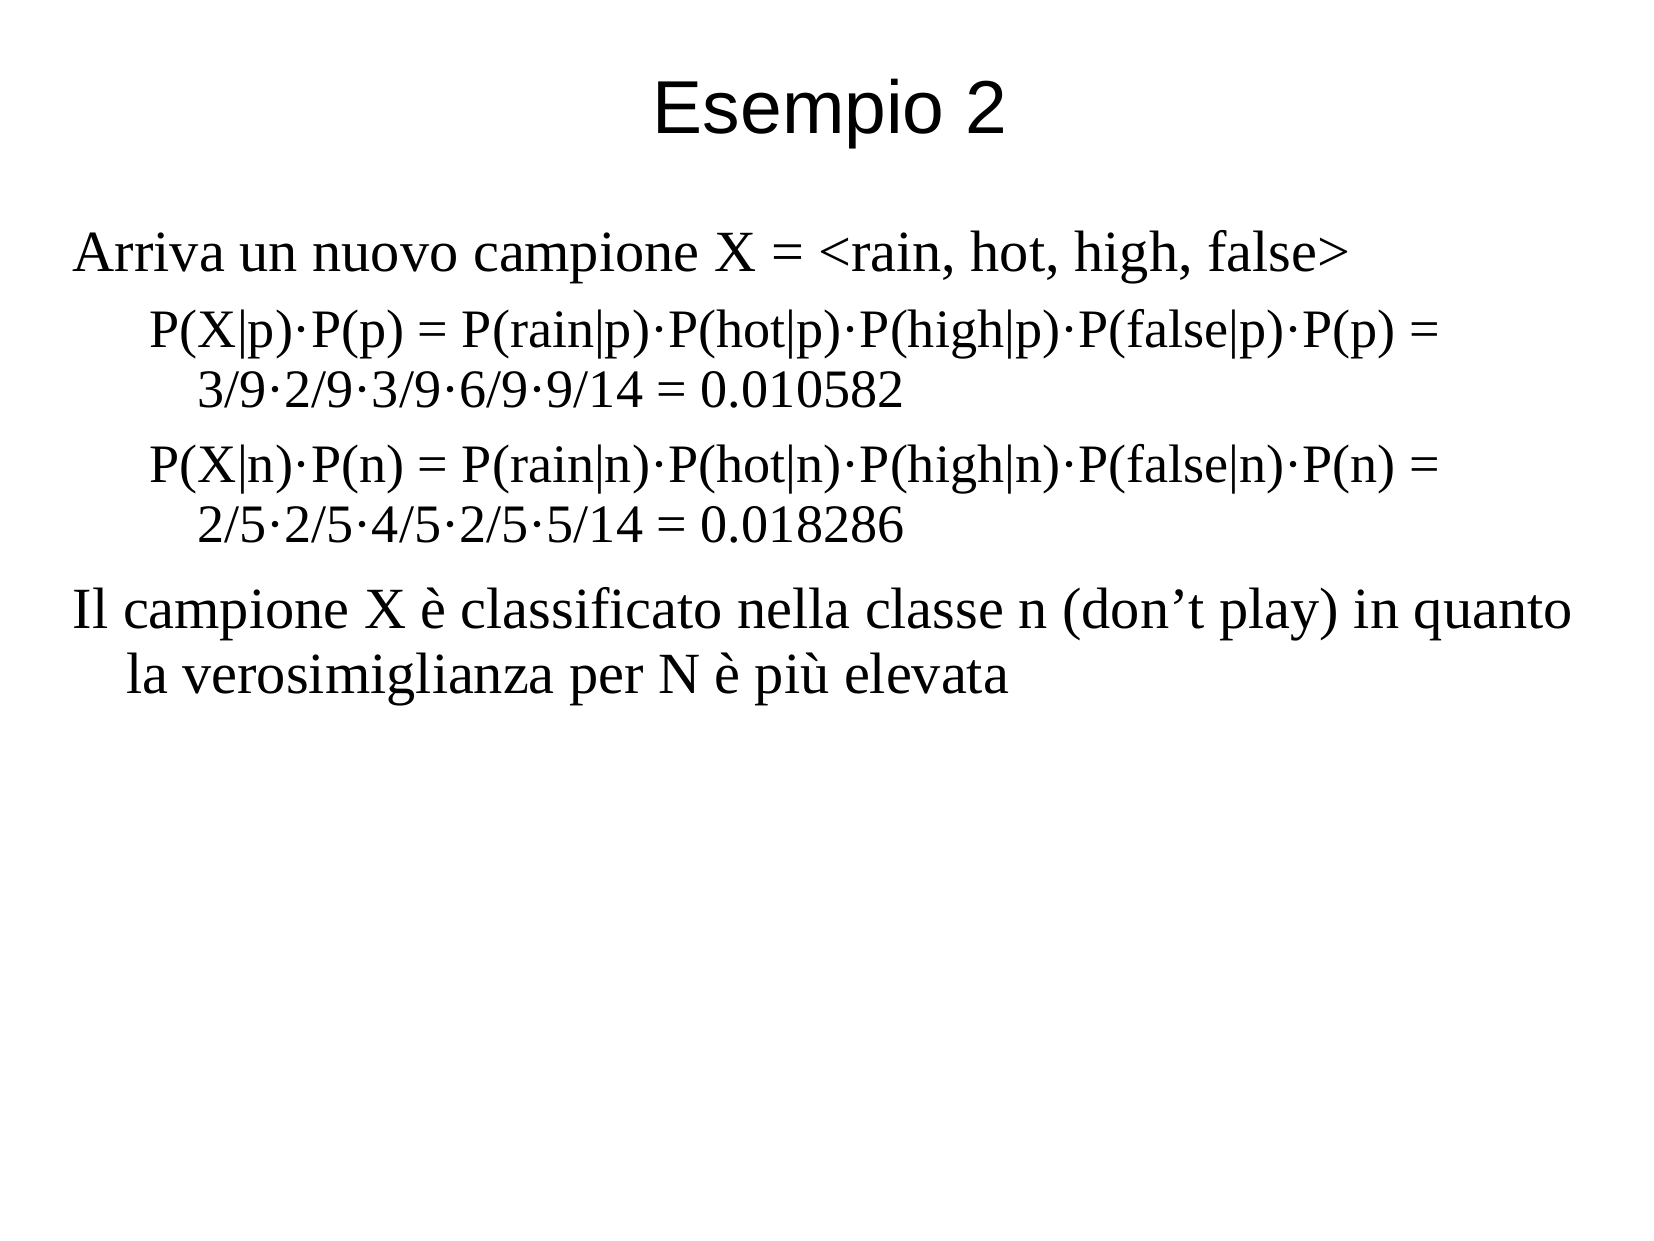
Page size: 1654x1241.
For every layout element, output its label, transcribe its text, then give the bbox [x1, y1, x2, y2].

list Arriva un nuovo campione X = <rain, hot, high, false> P(X|p)·P(p) = P(rain|p)·P(hot|p)·P(high|p)·P(false|p)·P(p) = 3/9·2/9·3/9·6/9·9/14 = 0.010582 P(X|n)·P(n) = P(rain|n)·P(hot|n)·P(high|n)·P(false|n)·P(n) = 2/5·2/5·4/5·2/5·5/14 = 0.018286 Il campione X è classificato nella classe n (don’t play) in quanto la verosimiglianza per N è più elevata [55, 219, 1605, 1179]
title Esempio 2 [52, 42, 1608, 173]
